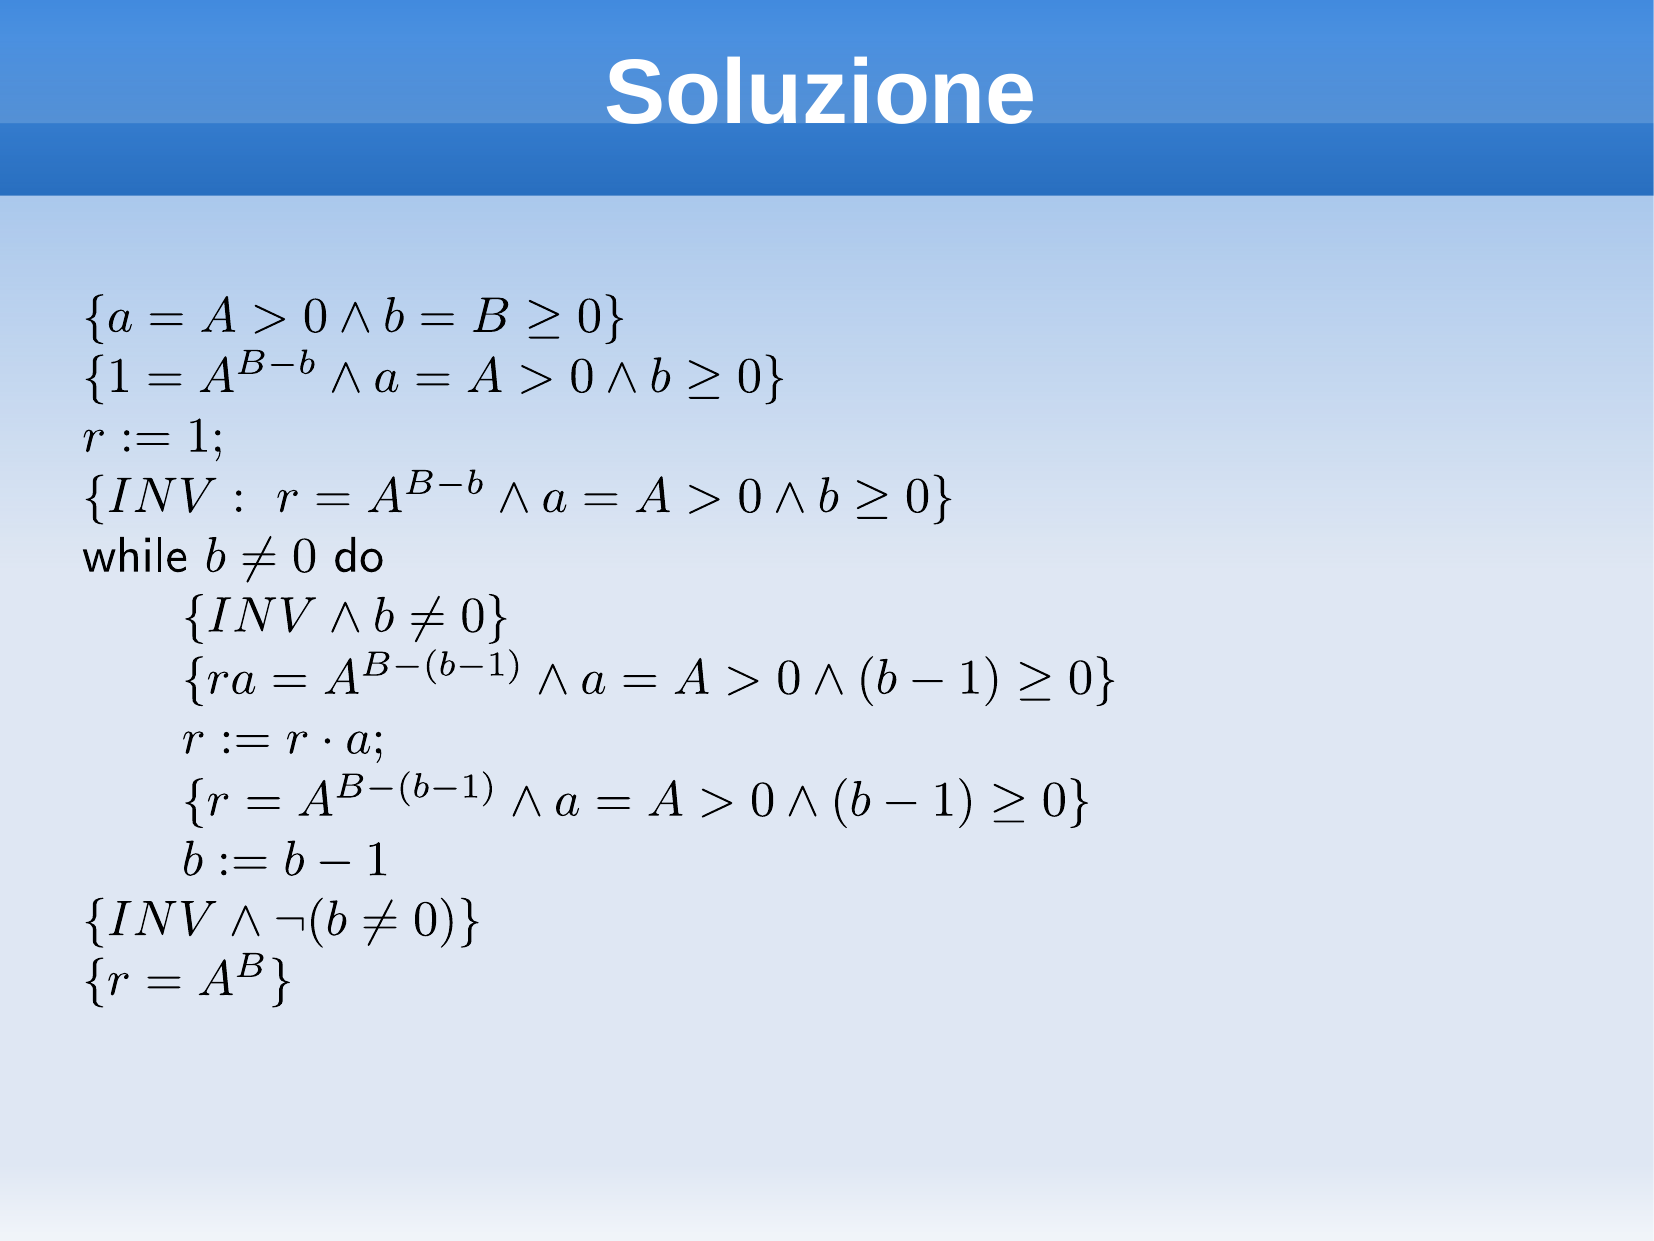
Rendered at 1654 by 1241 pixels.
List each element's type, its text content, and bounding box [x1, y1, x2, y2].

title Soluzione [76, 0, 1565, 196]
picture [0, 0, 1654, 1241]
text_box [82, 294, 1118, 1008]
